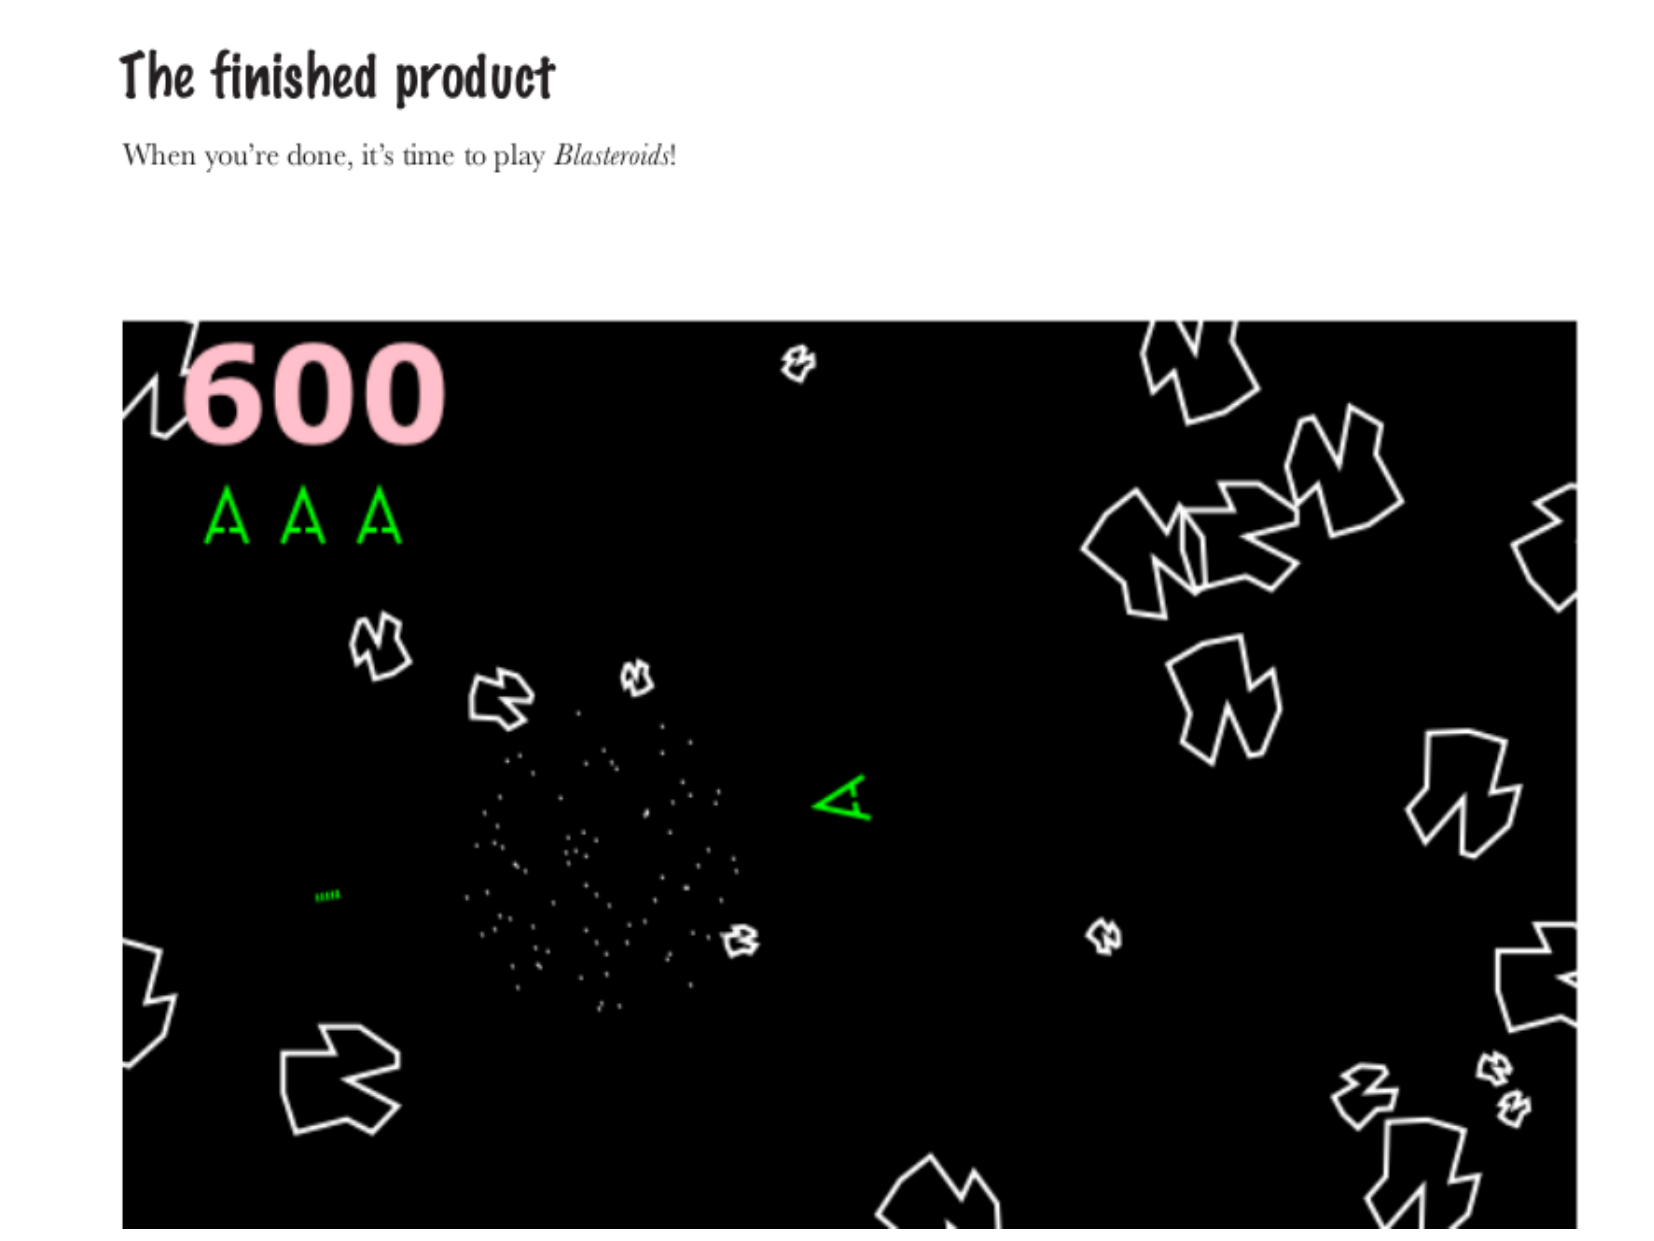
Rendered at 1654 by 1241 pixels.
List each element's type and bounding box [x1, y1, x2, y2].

picture [82, 35, 1595, 1229]
